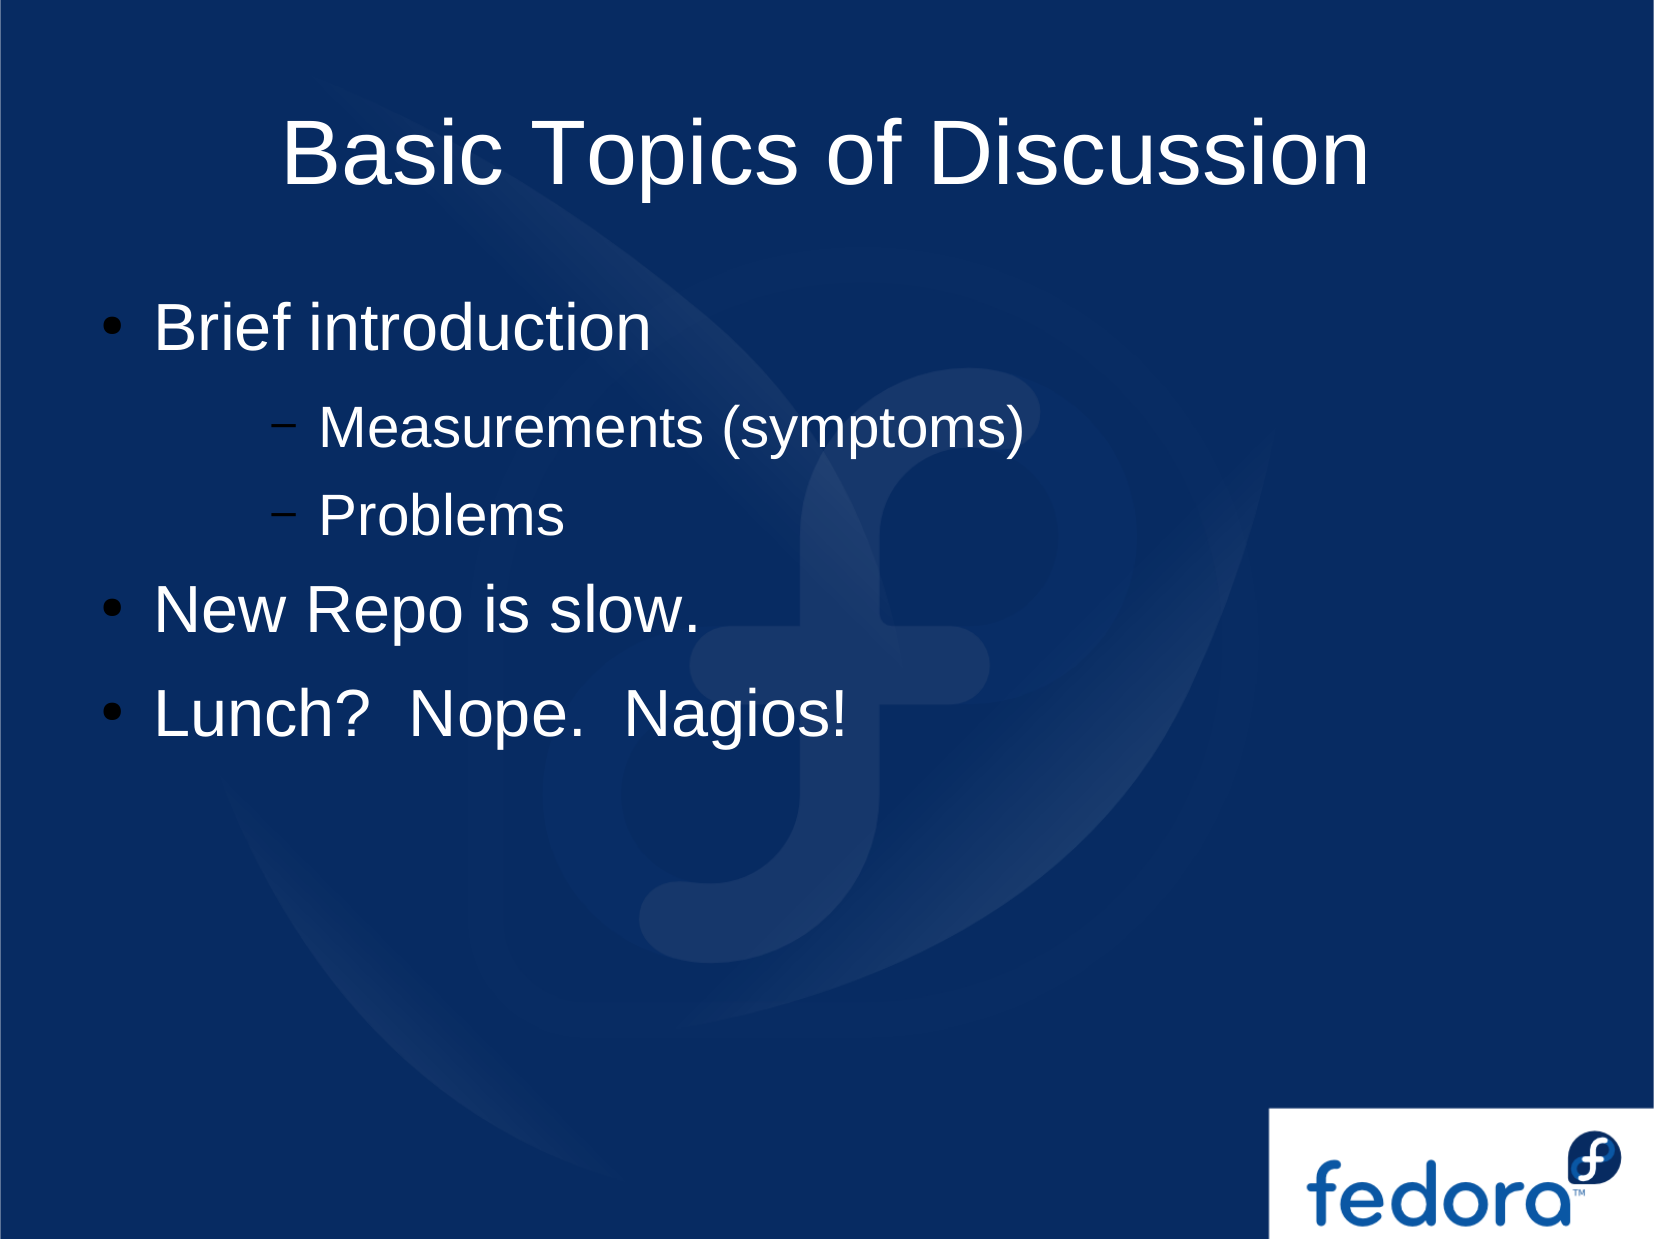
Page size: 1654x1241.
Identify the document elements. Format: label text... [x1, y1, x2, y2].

list Brief introduction Measurements (symptoms) Problems New Repo is slow. Lunch? Nope. Nagios! [82, 290, 1571, 1094]
picture [0, 0, 1654, 1239]
title Basic Topics of Discussion [82, 56, 1571, 250]
